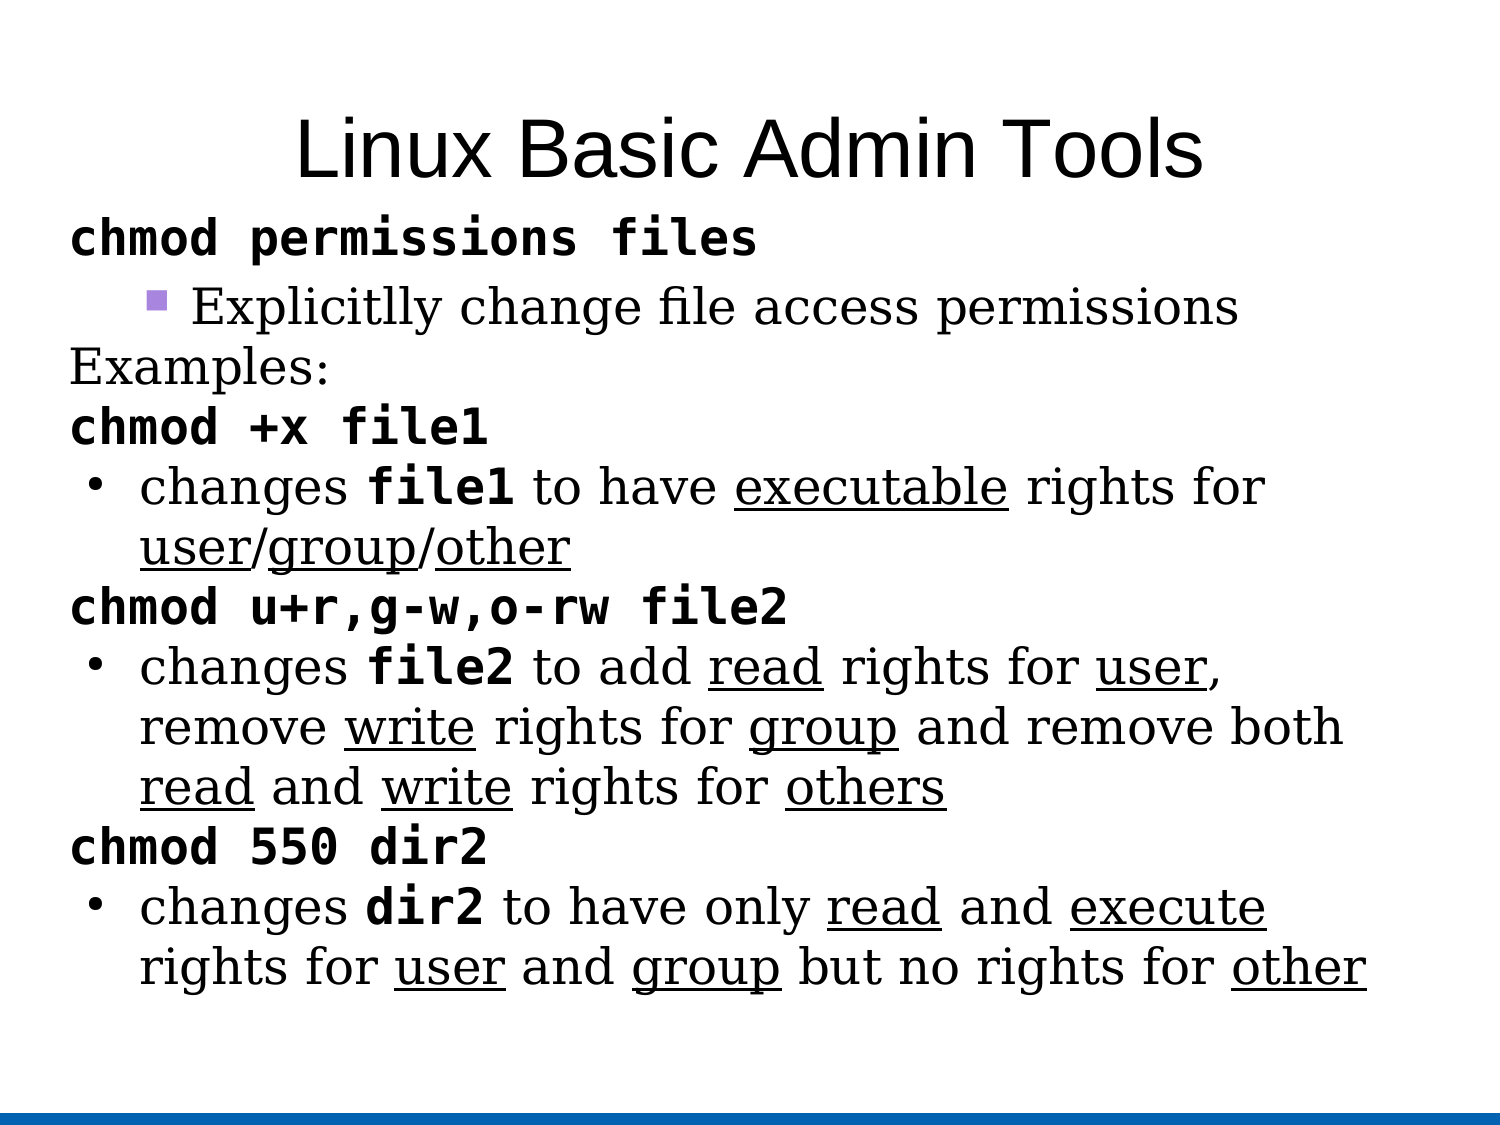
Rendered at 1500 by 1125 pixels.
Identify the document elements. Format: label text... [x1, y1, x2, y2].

list chmod permissions files Explicitlly change file access permissions Examples: chmod +x file1 changes file1 to have executable rights for user/group/other chmod u+r,g-w,o-rw file2 changes file2 to add read rights for user, remove write rights for group and remove both read and write rights for others chmod 550 dir2 changes dir2 to have only read and execute rights for user and group but no rights for other [54, 198, 1442, 1001]
title Linux Basic Admin Tools [112, 62, 1388, 198]
